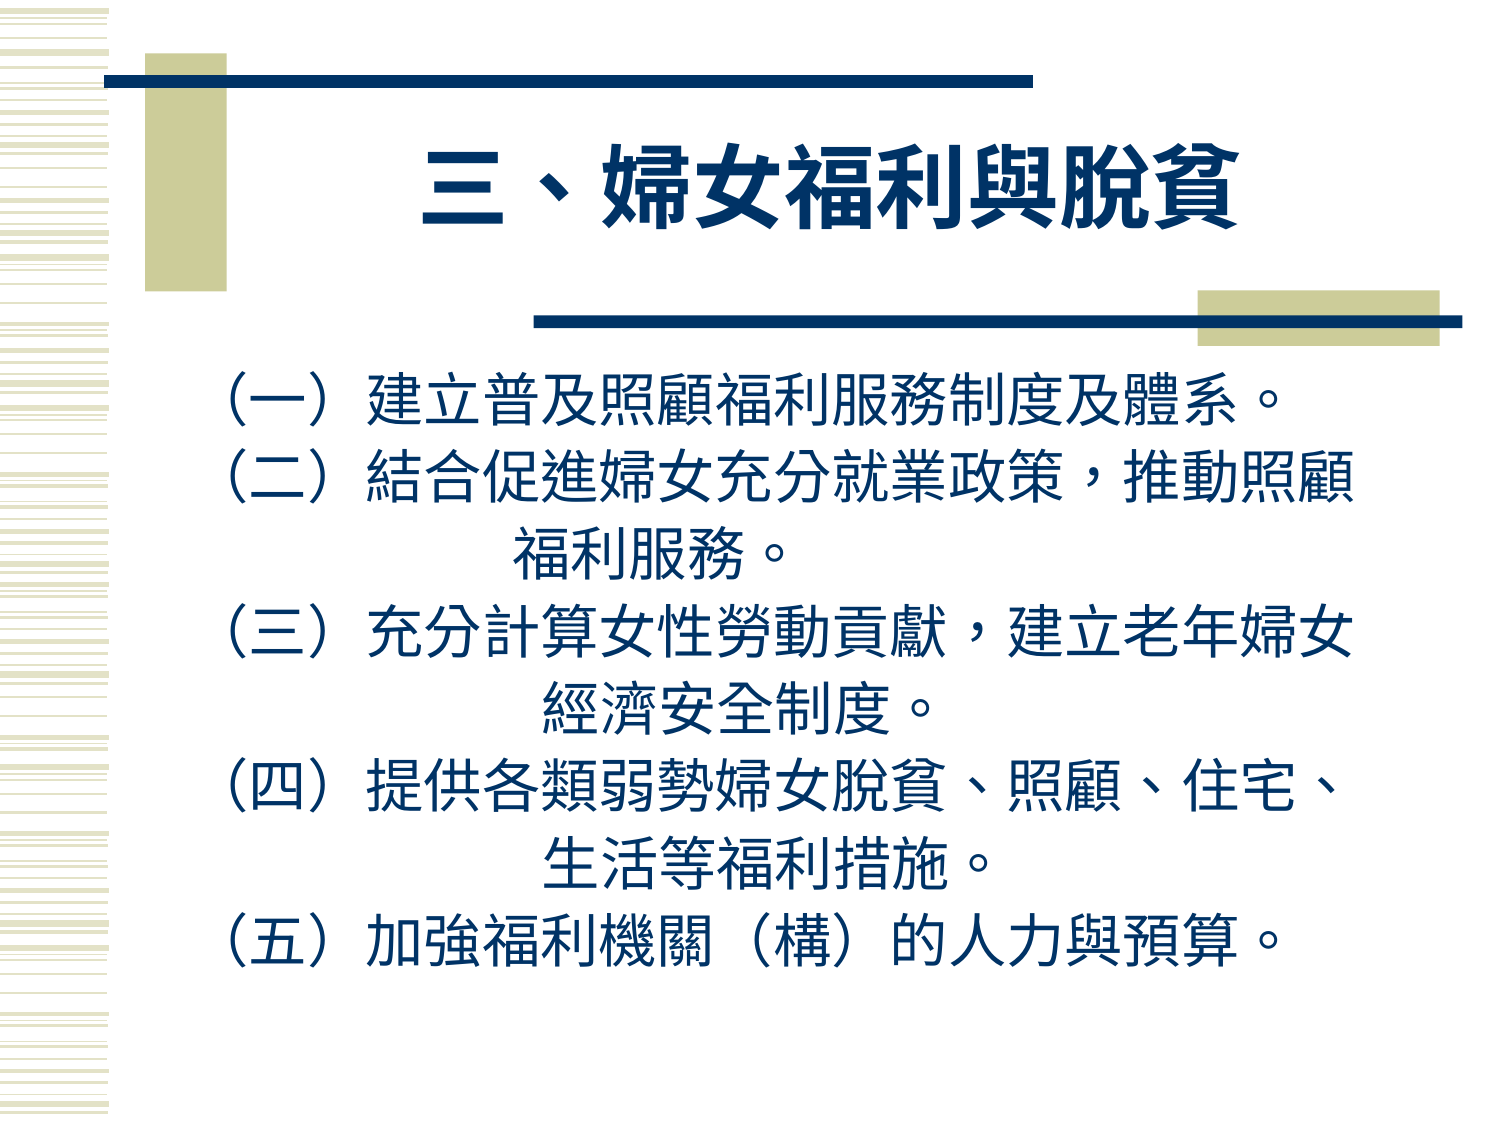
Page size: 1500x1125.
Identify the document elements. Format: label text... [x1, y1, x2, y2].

list （一）建立普及照顧福利服務制度及體系。 （二）結合促進婦女充分就業政策，推動照顧 福利服務。 （三）充分計算女性勞動貢獻，建立老年婦女 經濟安全制度。 （四）提供各類弱勢婦女脫貧、照顧、住宅、 生活等福利措施。 （五）加強福利機關（構）的人力與預算。 [132, 363, 1439, 1000]
title 三、婦女福利與脫貧 [225, 99, 1436, 288]
